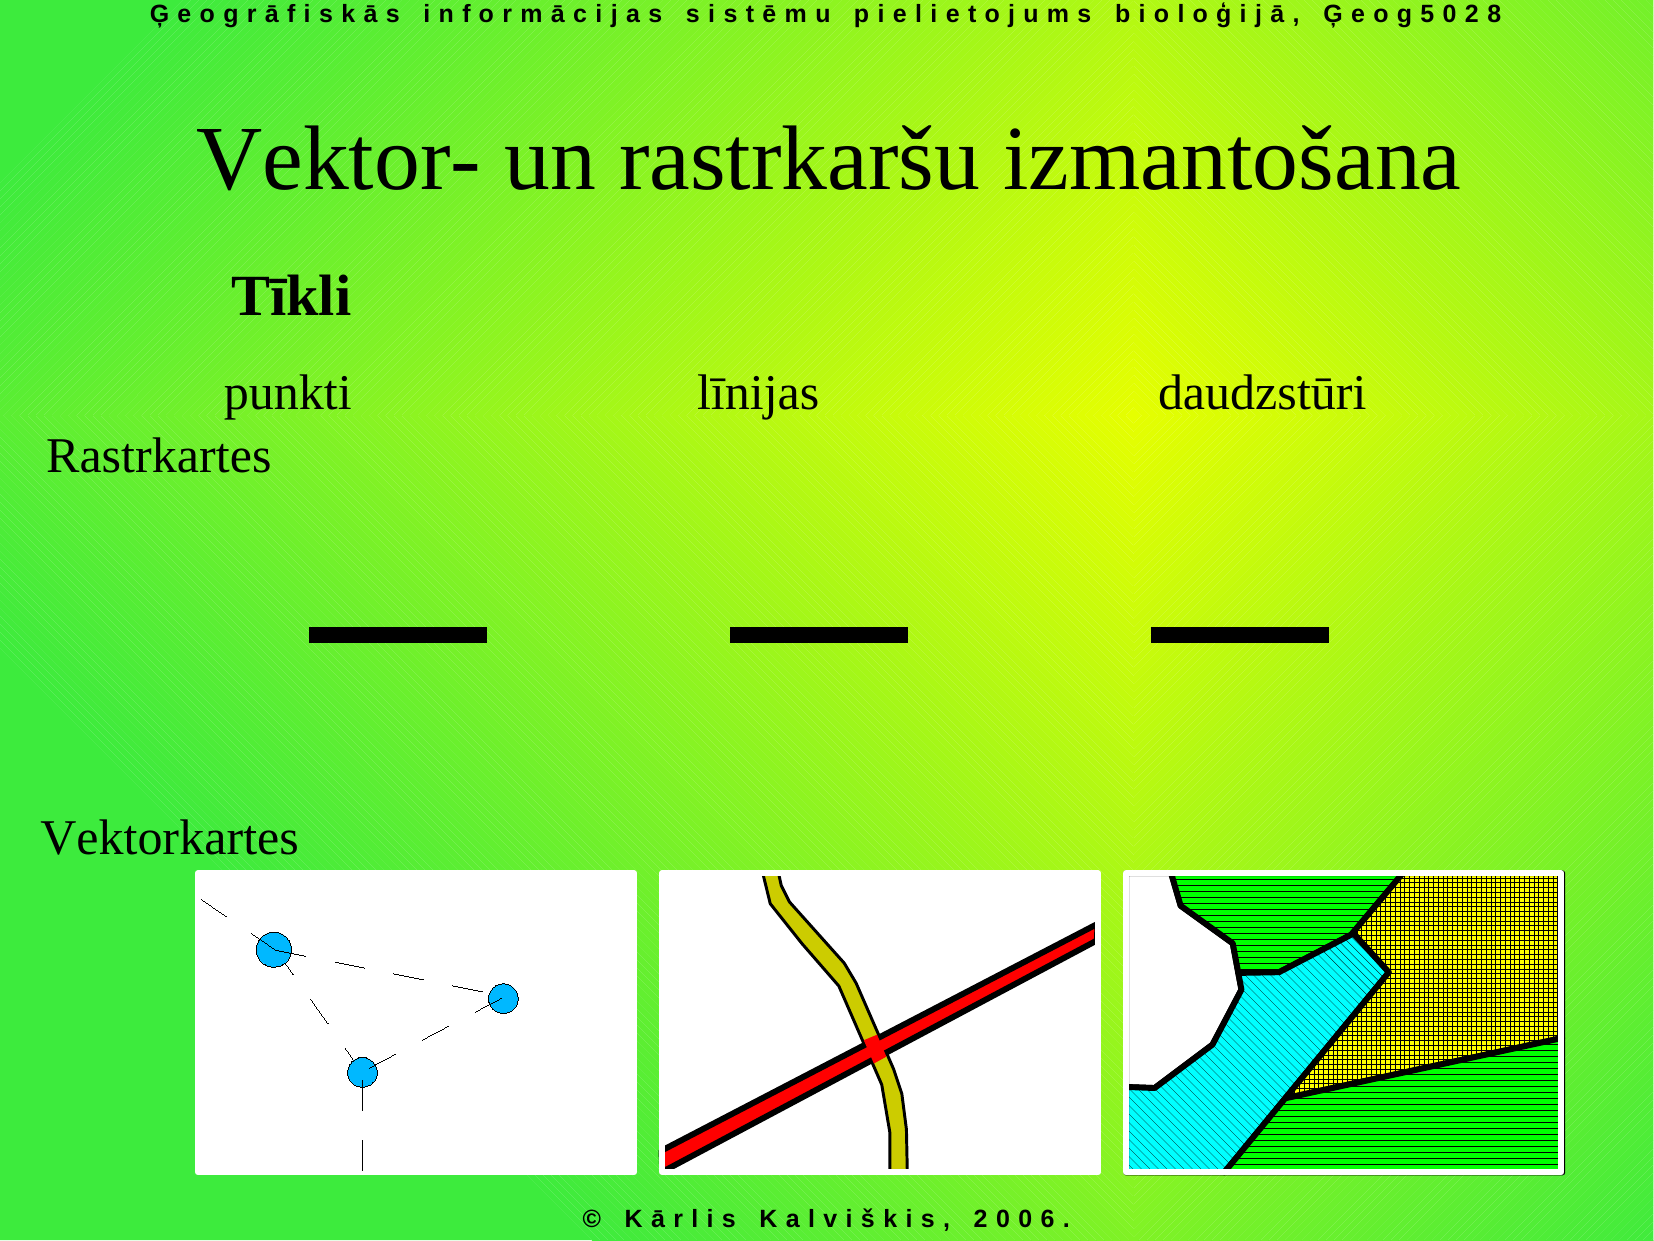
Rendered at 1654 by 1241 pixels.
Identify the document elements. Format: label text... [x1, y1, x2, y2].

text_box Tīkli [231, 263, 352, 330]
text_box [1129, 876, 1558, 1169]
text_box [665, 876, 1095, 1169]
text_box [197, 873, 635, 1173]
title Vektor- un rastrkaršu izmantošana [123, 53, 1536, 265]
text_box līnijas [697, 364, 956, 429]
text_box Vektorkartes [40, 809, 300, 867]
text_box [730, 627, 908, 643]
text_box daudzstūri [1158, 364, 1465, 429]
text_box [309, 627, 487, 643]
text_box Rastrkartes [46, 427, 272, 484]
text_box [1151, 627, 1329, 643]
text_box punkti [223, 364, 494, 432]
